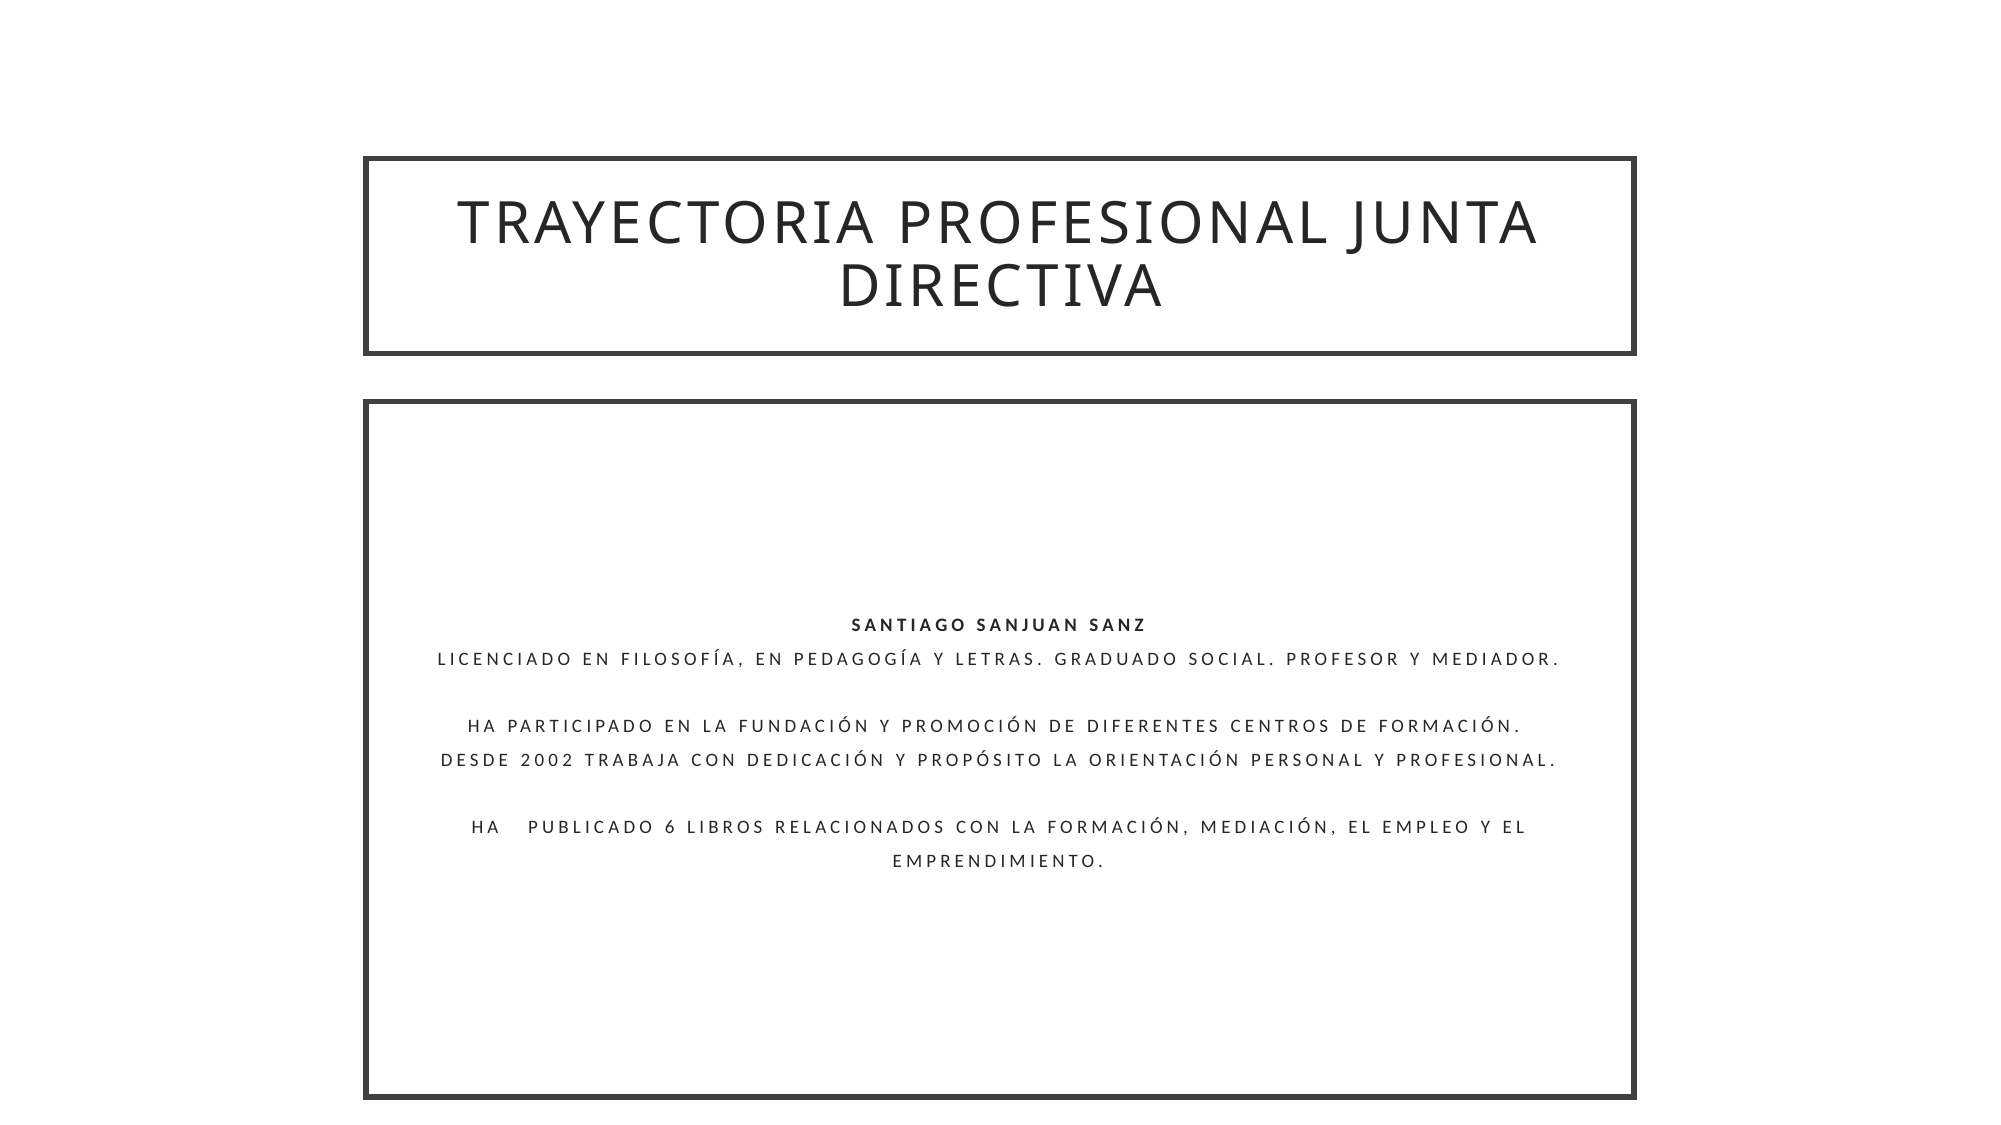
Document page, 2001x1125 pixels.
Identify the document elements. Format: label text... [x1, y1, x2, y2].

title Trayectoria profesional junta directiva [366, 158, 1634, 354]
title Santiago Sanjuan Sanz Licenciado en Filosofía, en Pedagogía y Letras. Graduado Social. Profesor y mediador. Ha participado en la fundación y promoción de diferentes Centros de Formación. Desde 2002 trabaja con dedicación y propósito la orientación personal y profesional. Ha publicado 6 libros relacionados con la formación, mediación, el empleo y el emprendimiento. [366, 401, 1634, 1098]
